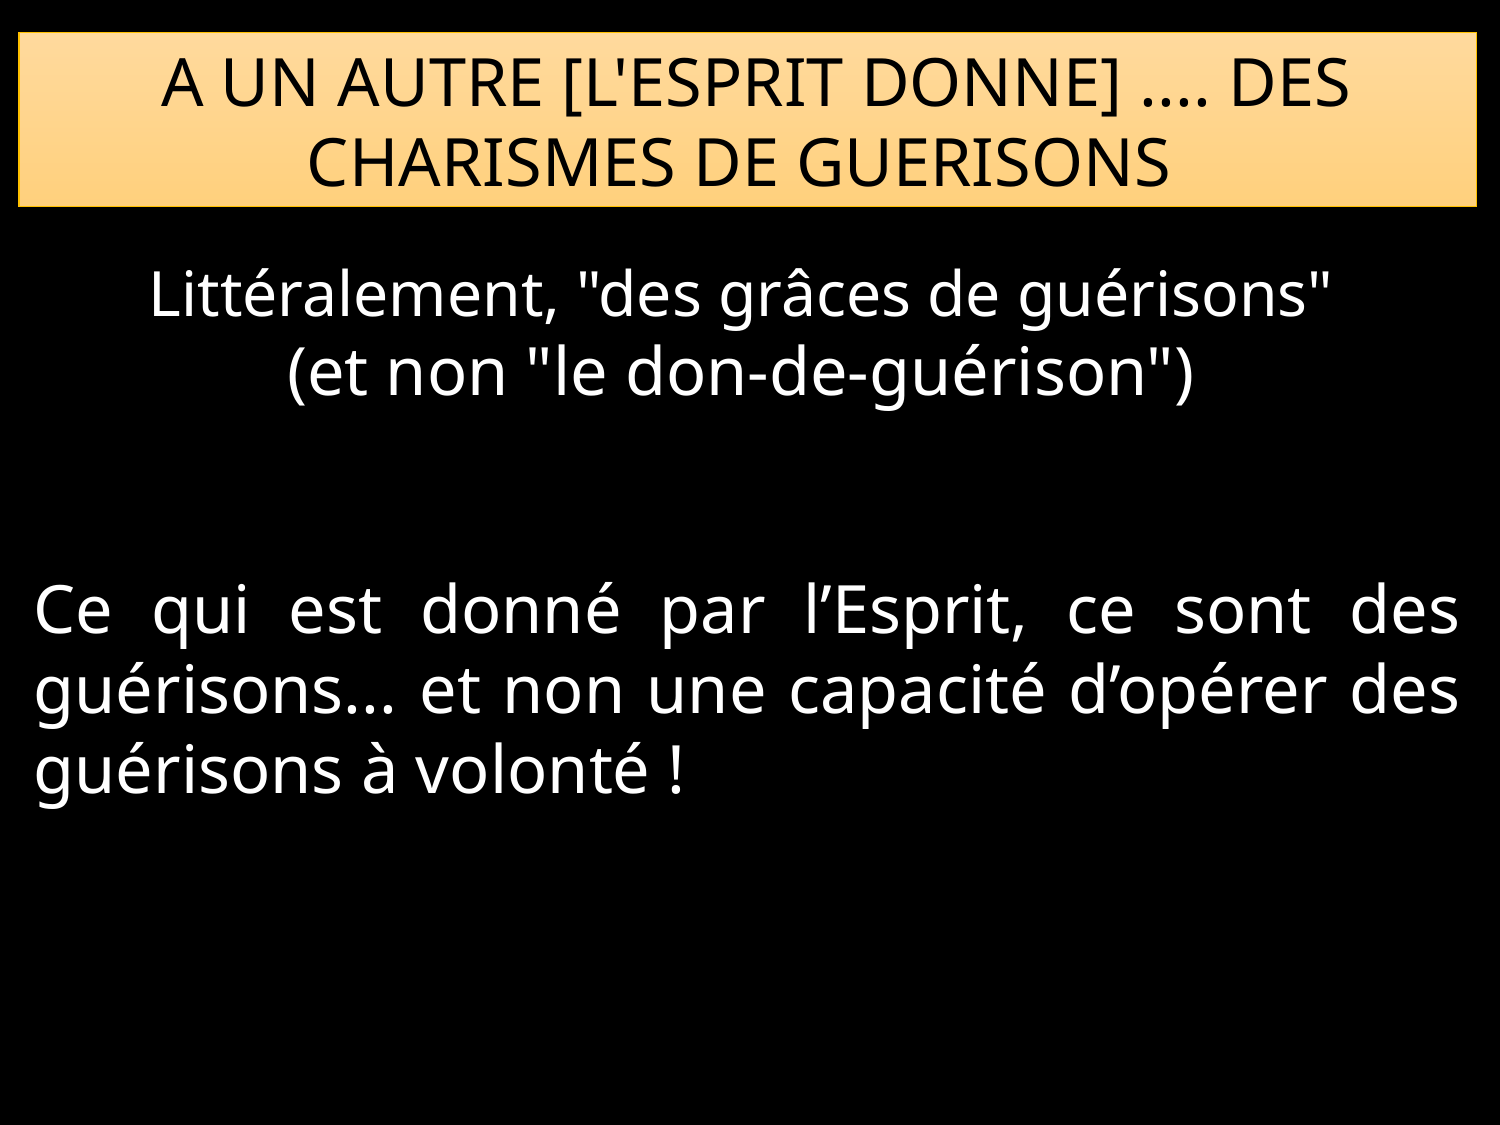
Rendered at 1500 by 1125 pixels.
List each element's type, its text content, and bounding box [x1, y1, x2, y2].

text_box A UN AUTRE [L'ESPRIT DONNE] .... DES CHARISMES DE GUERISONS [19, 32, 1477, 207]
text_box Ce qui est donné par l’Esprit, ce sont des guérisons... et non une capacité d’opérer des guérisons à volonté ! [19, 559, 1477, 814]
text_box Littéralement, "des grâces de guérisons" (et non "le don-de-guérison") [0, 246, 1500, 417]
